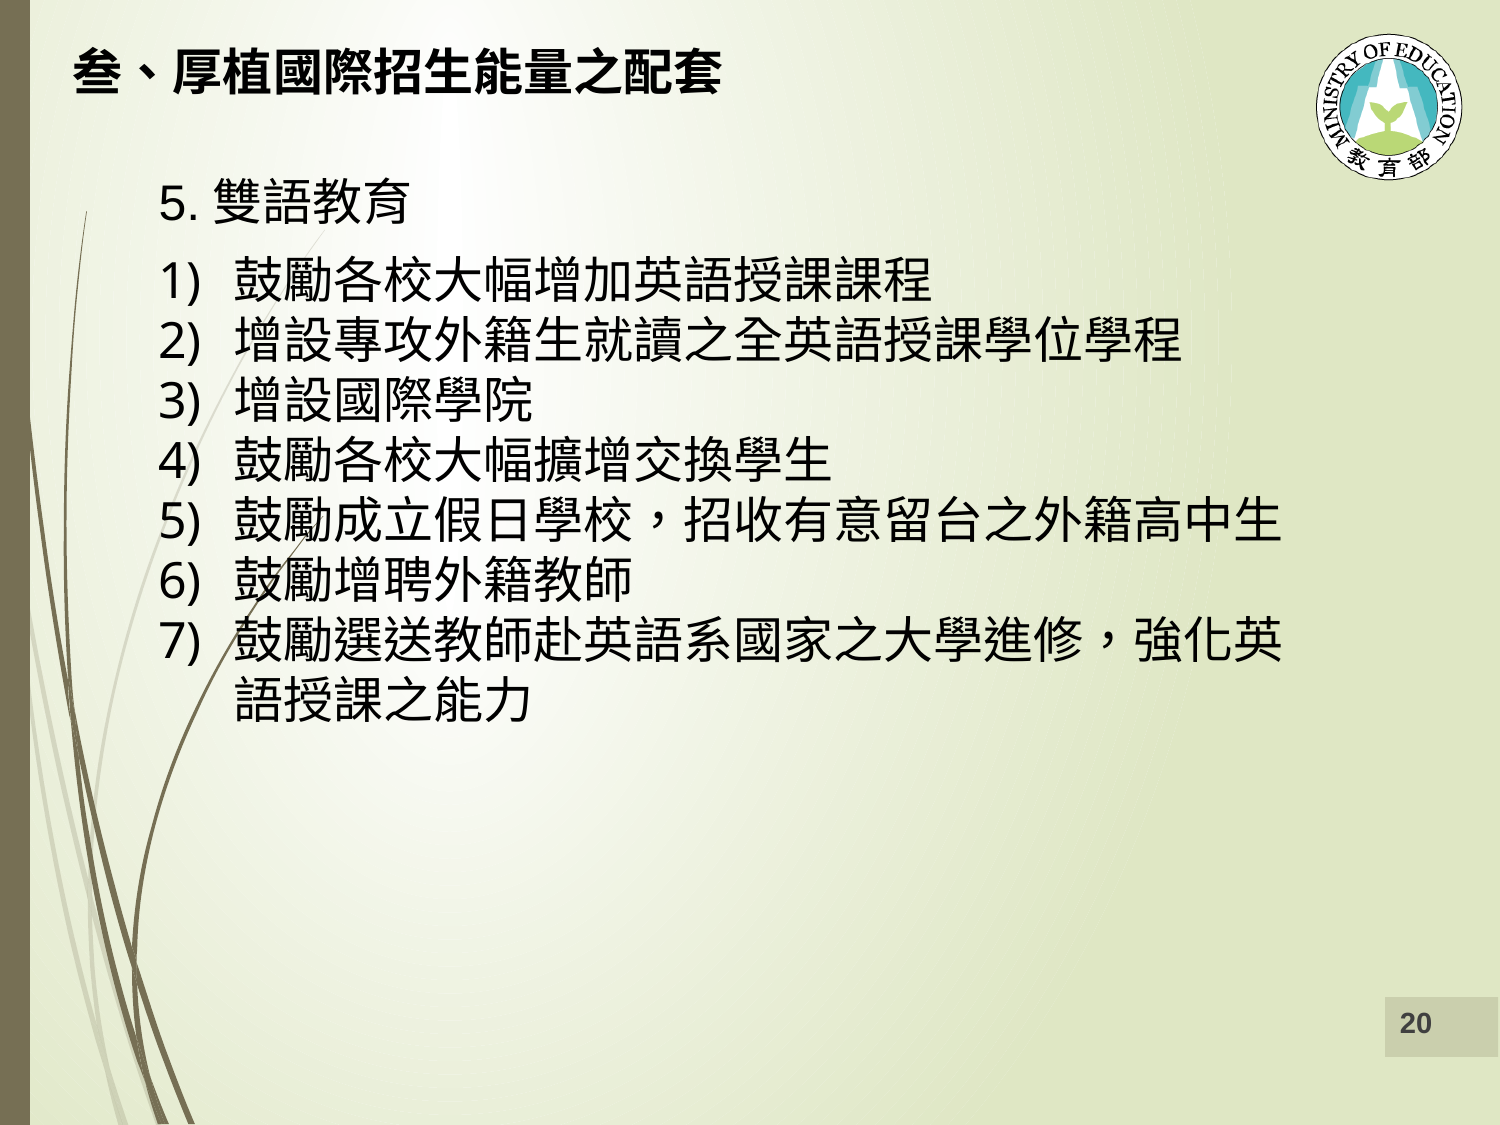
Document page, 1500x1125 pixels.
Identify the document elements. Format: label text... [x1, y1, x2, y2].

text_box 叁、厚植國際招生能量之配套 [58, 33, 1156, 109]
text_box 5.雙語教育 [143, 163, 1324, 239]
text_box 鼓勵各校大幅增加英語授課課程 增設專攻外籍生就讀之全英語授課學位學程 增設國際學院 鼓勵各校大幅擴增交換學生 鼓勵成立假日學校，招收有意留台之外籍高中生 鼓勵增聘外籍教師 鼓勵選送教師赴英語系國家之大學進修，強化英語授課之能力 [143, 241, 1324, 737]
picture [1305, 30, 1469, 184]
slide_number <編號> [1385, 997, 1499, 1057]
